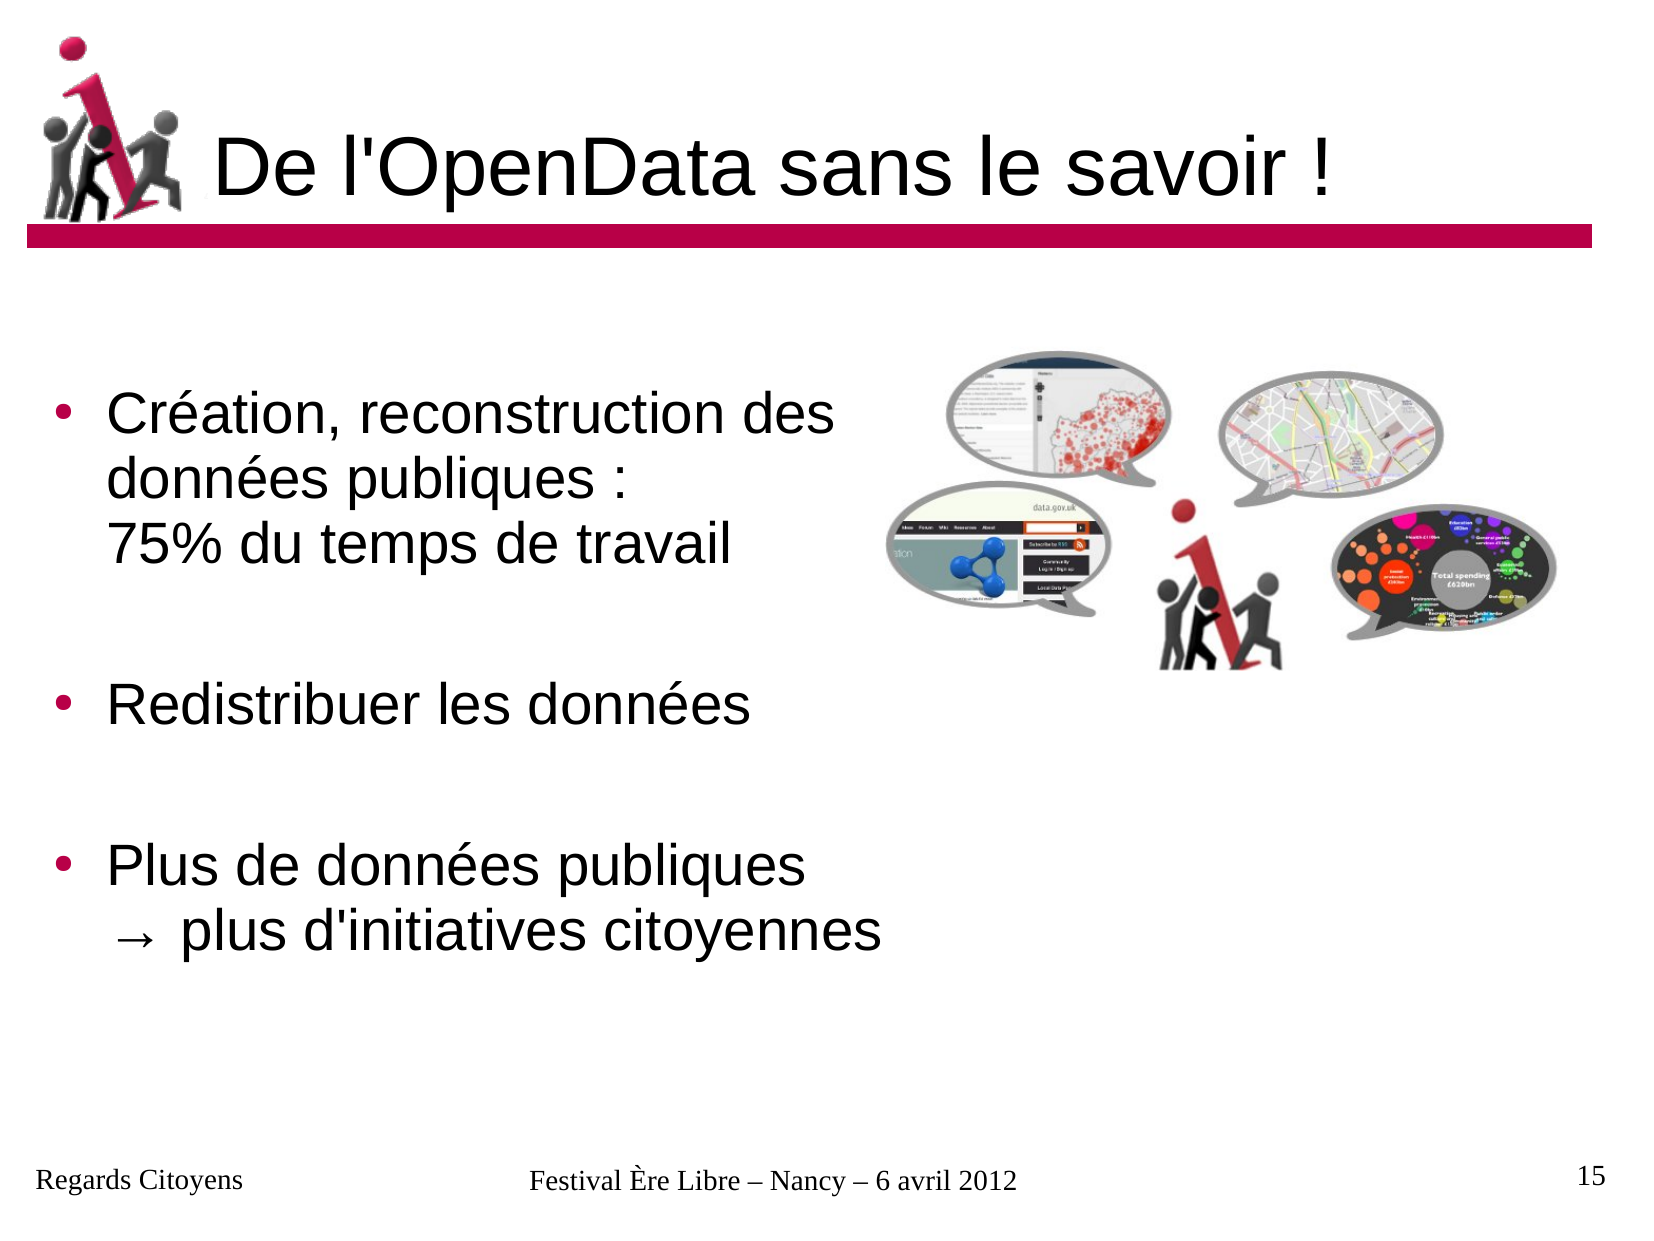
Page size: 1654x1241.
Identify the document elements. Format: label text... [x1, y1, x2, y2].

title De l'OpenData sans le savoir ! [212, 70, 1601, 264]
picture [27, 31, 208, 224]
list Création, reconstruction des données publiques : 75% du temps de travail Redistribuer les données Plus de données publiques → plus d'initiatives citoyennes [35, 380, 892, 1199]
picture [885, 330, 1565, 671]
